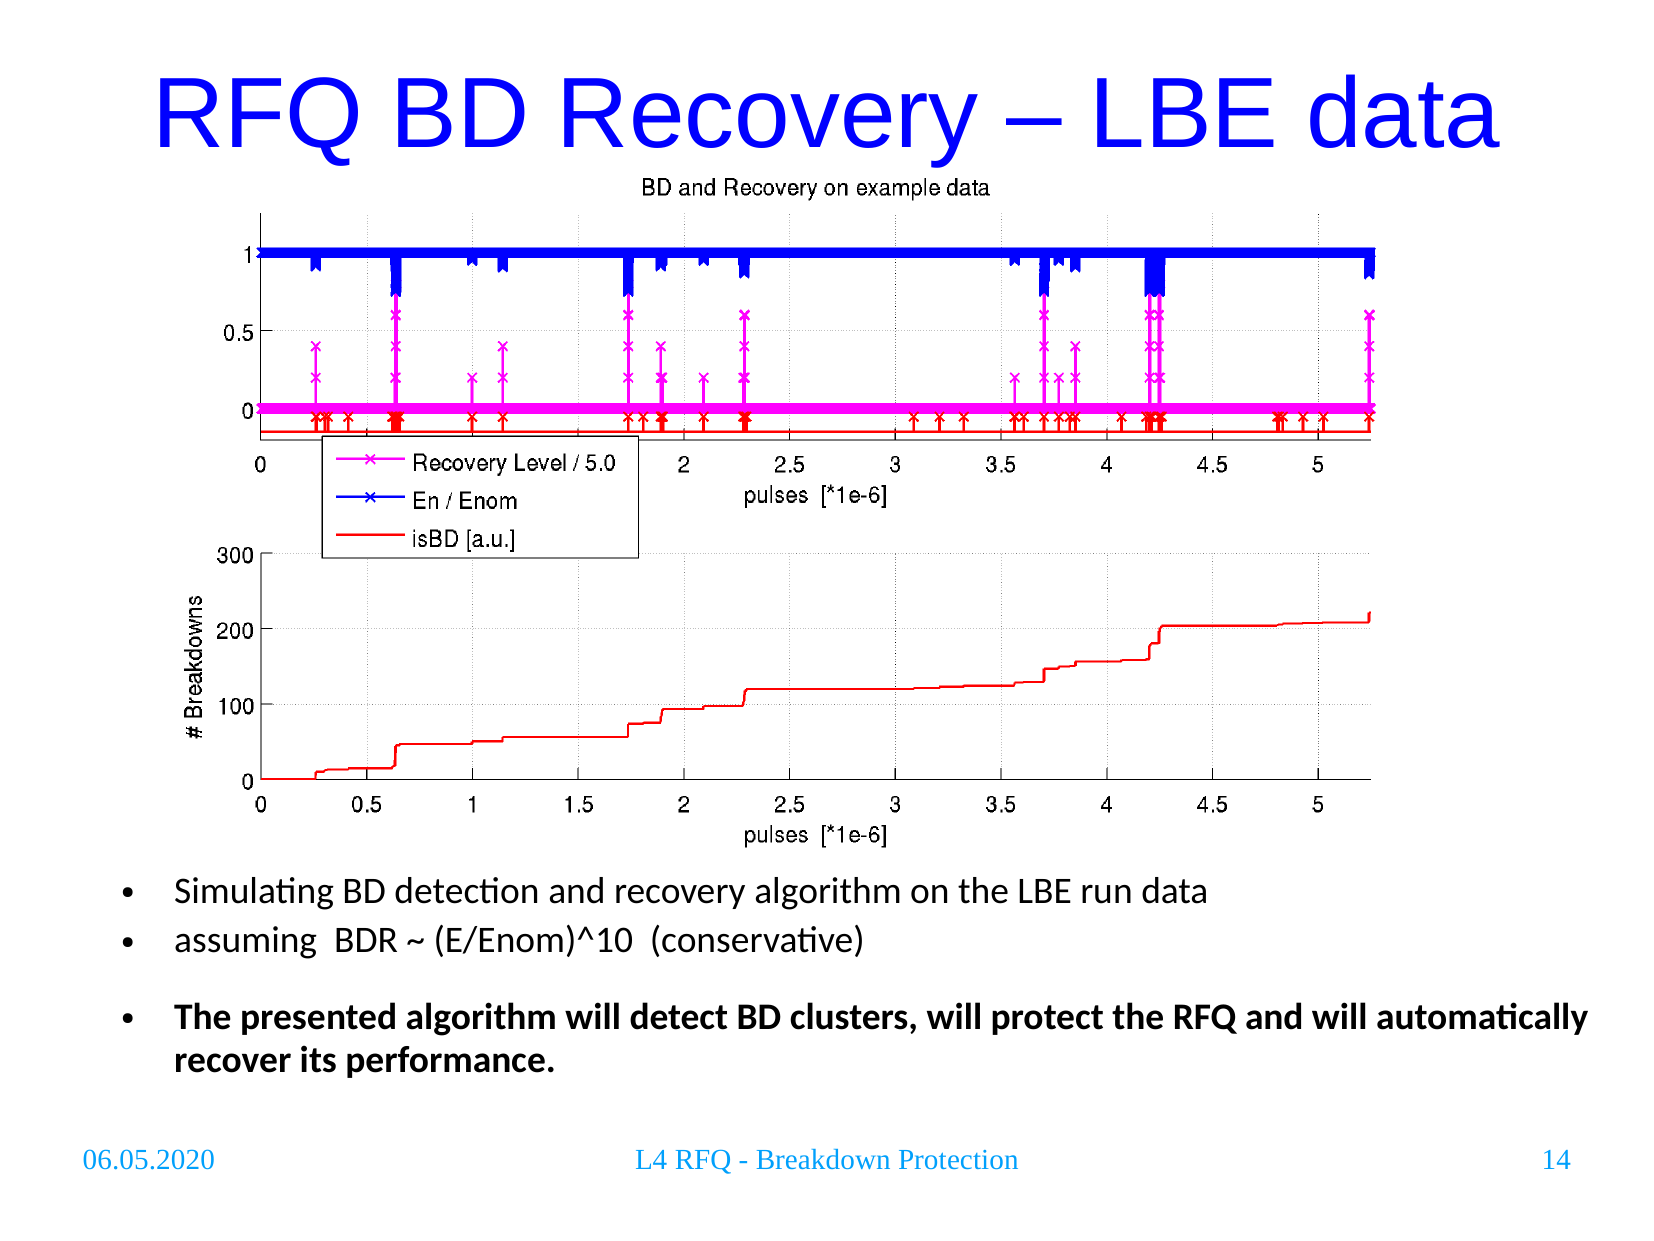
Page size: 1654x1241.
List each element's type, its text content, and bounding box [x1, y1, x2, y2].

title RFQ BD Recovery – LBE data [82, 49, 1571, 178]
picture [75, 149, 1506, 865]
text_box Simulating BD detection and recovery algorithm on the LBE run data assuming BDR ~ (E/Enom)^10 (conservative) The presented algorithm will detect BD clusters, will protect the RFQ and will automatically recover its performance. [88, 862, 1607, 1123]
